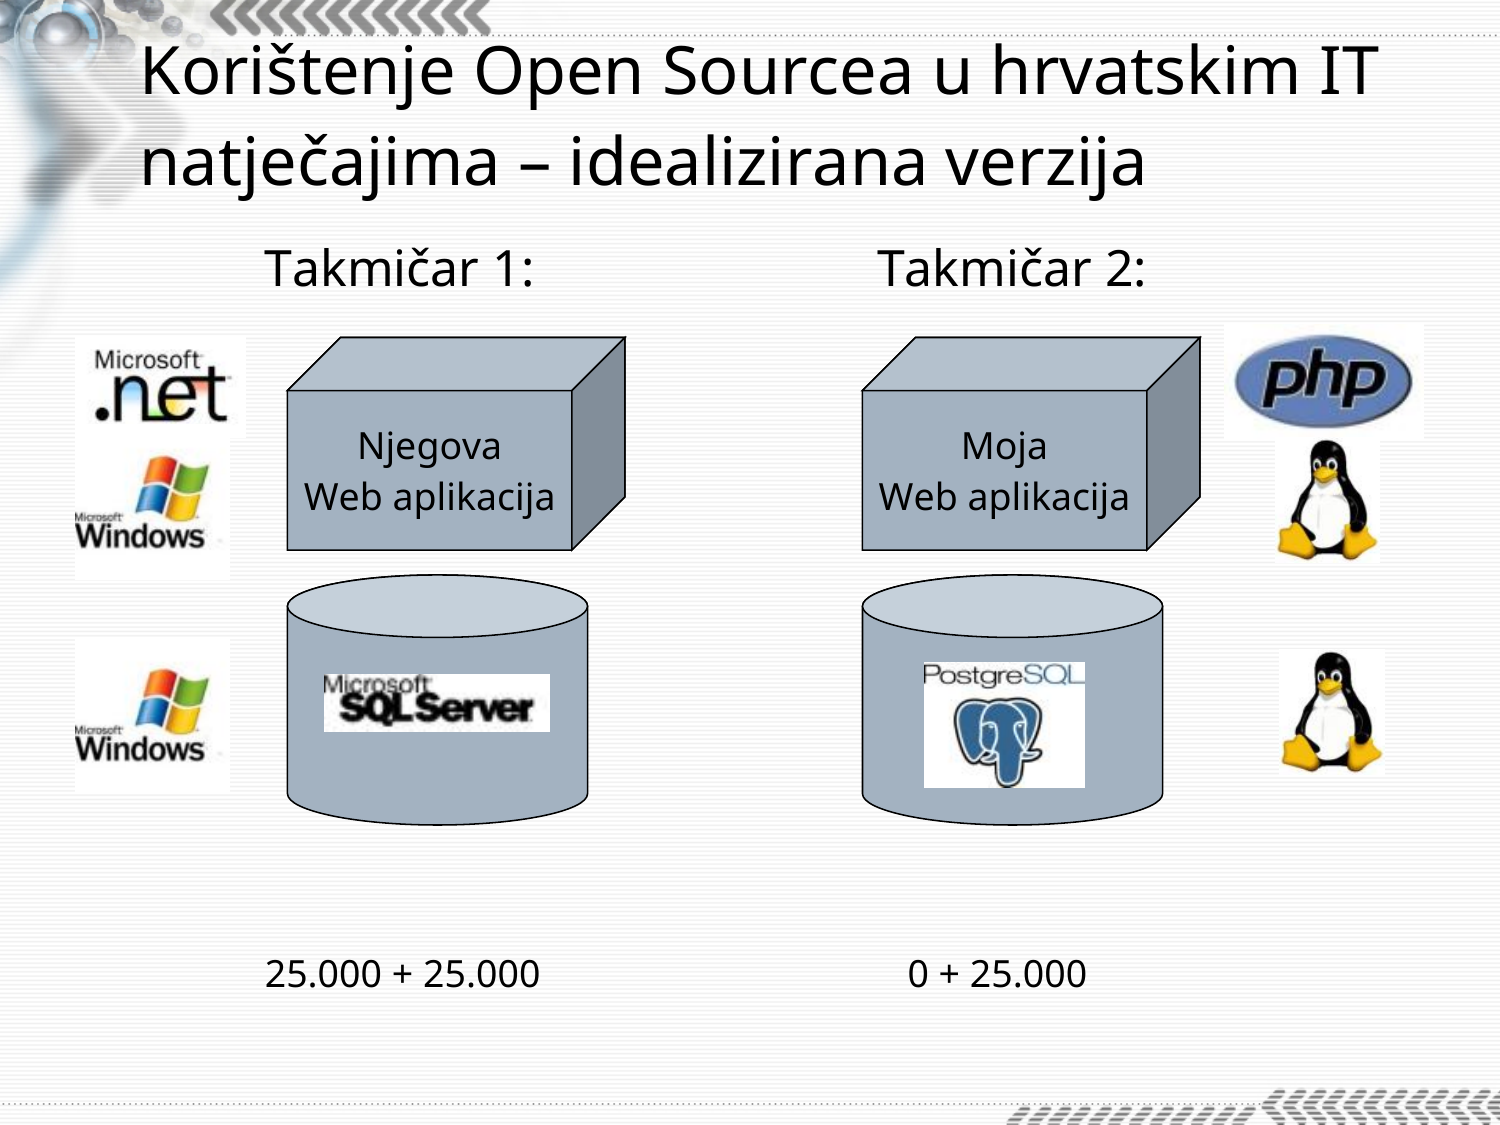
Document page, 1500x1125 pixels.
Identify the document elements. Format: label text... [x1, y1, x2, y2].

text_box 25.000 + 25.000 [249, 939, 556, 1007]
title Korištenje Open Sourcea u hrvatskim IT natječajima – idealizirana verzija [124, 34, 1438, 213]
text_box 0 + 25.000 [892, 939, 1103, 1007]
list Takmičar 1: [249, 224, 625, 313]
text_box [287, 609, 588, 826]
picture [0, 0, 1500, 1125]
text_box Njegova Web aplikacija [287, 391, 571, 551]
text_box Takmičar 2: [862, 224, 1238, 313]
text_box Moja Web aplikacija [862, 391, 1146, 551]
text_box [862, 609, 1163, 826]
